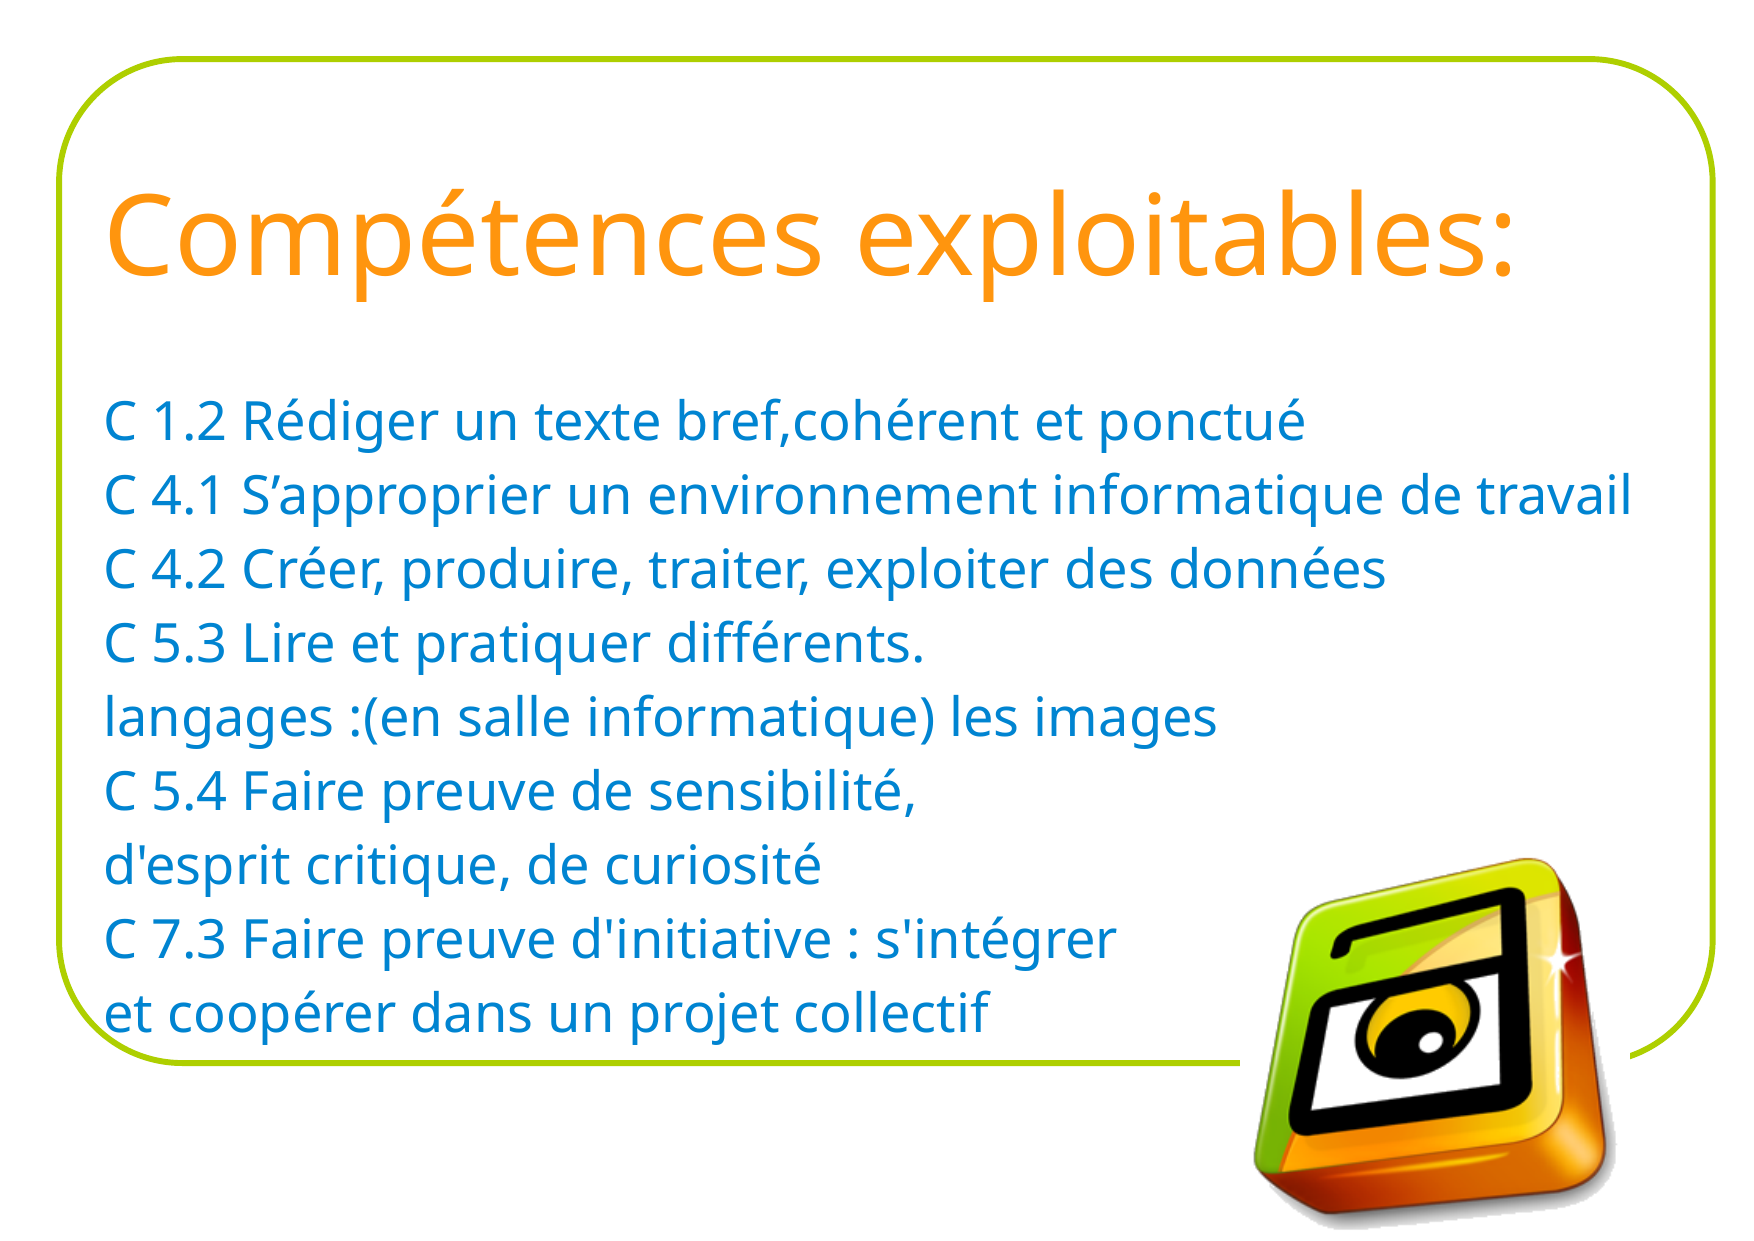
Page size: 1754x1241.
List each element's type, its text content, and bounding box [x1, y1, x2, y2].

picture [1240, 849, 1630, 1241]
text_box Compétences exploitables: C 1.2 Rédiger un texte bref,cohérent et ponctué C 4.1 S’approprier un environnement informatique de travail C 4.2 Créer, produire, traiter, exploiter des données C 5.3 Lire et pratiquer différents. langages :(en salle informatique) les images C 5.4 Faire preuve de sensibilité, d'esprit critique, de curiosité C 7.3 Faire preuve d'initiative : s'intégrer et coopérer dans un projet collectif [88, 147, 1754, 979]
